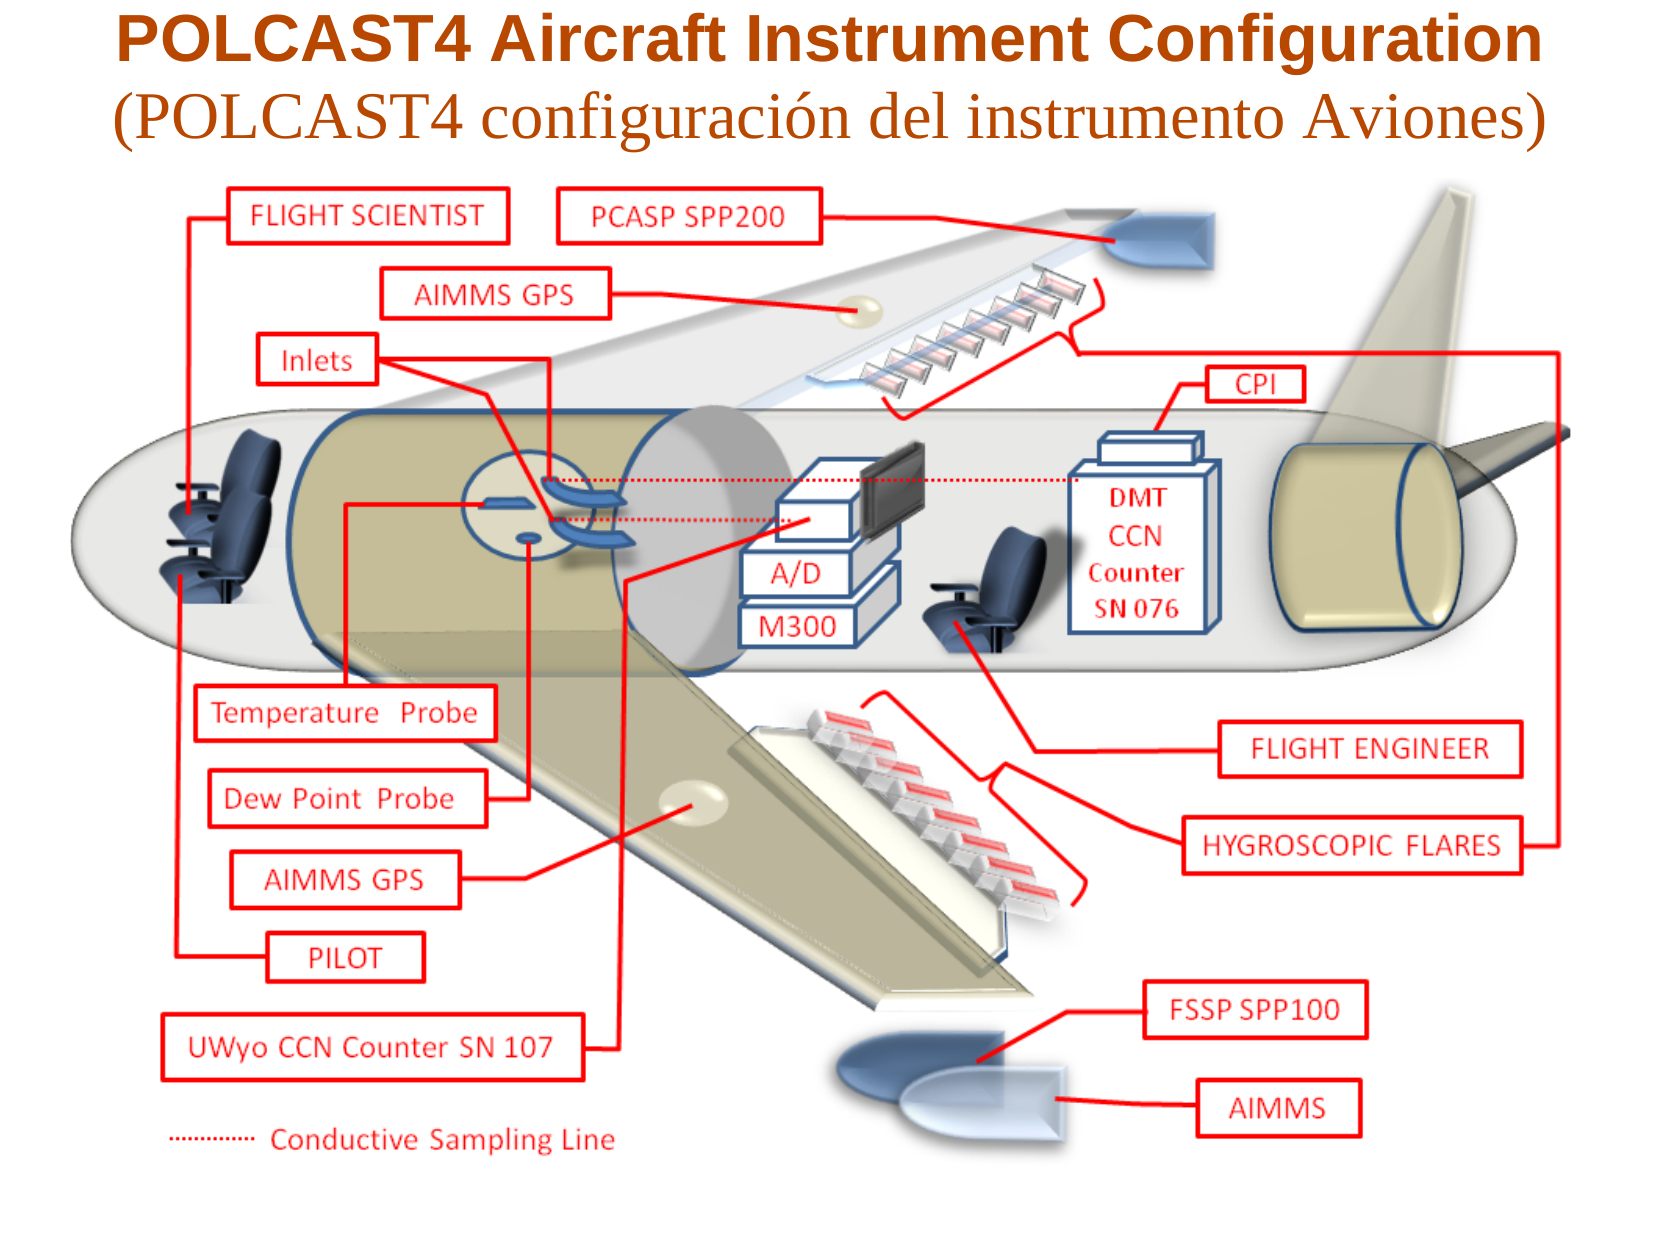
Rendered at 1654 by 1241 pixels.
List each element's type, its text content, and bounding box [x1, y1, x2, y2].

picture [70, 178, 1571, 1199]
text_box POLCAST4 Aircraft Instrument Configuration (POLCAST4 configuración del instrumento Aviones) [4, 0, 1653, 161]
